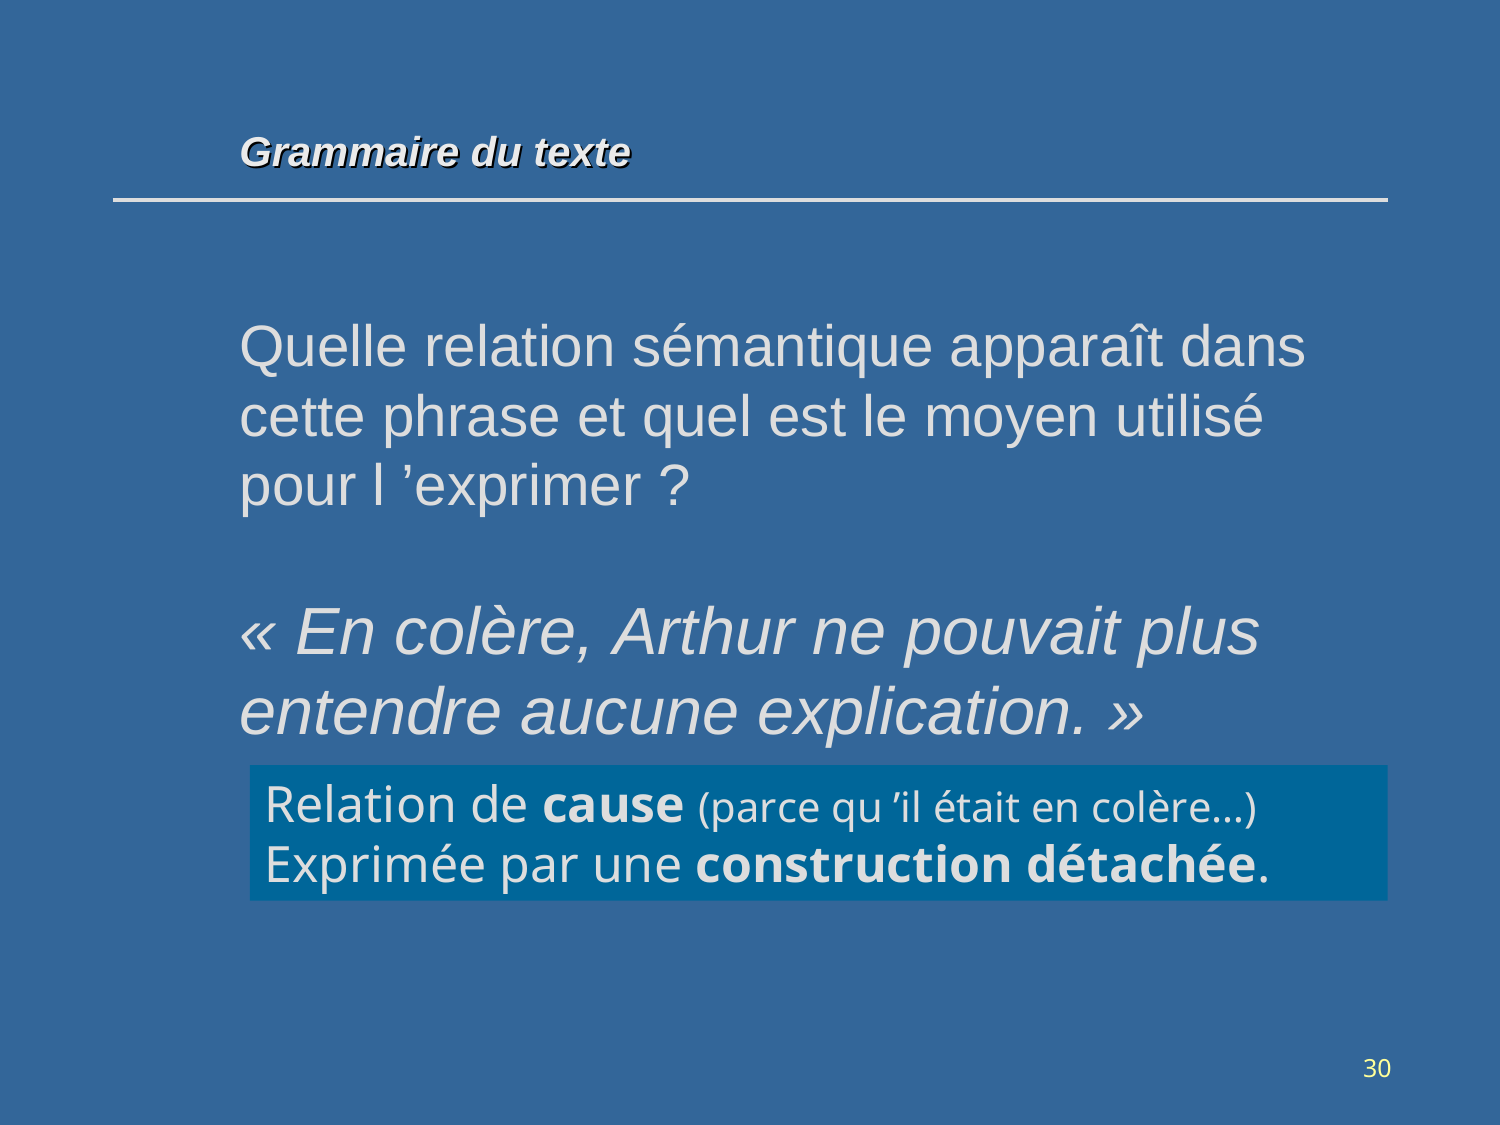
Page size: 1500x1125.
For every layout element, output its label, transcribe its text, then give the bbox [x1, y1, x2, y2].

text_box Grammaire du texte [224, 116, 647, 183]
text_box Relation de cause (parce qu ’il était en colère…) Exprimée par une construction détachée. [249, 765, 1388, 901]
text_box Quelle relation sémantique apparaît dans cette phrase et quel est le moyen utilisé pour l ’exprimer ? « En colère, Arthur ne pouvait plus entendre aucune explication. » [225, 299, 1363, 756]
